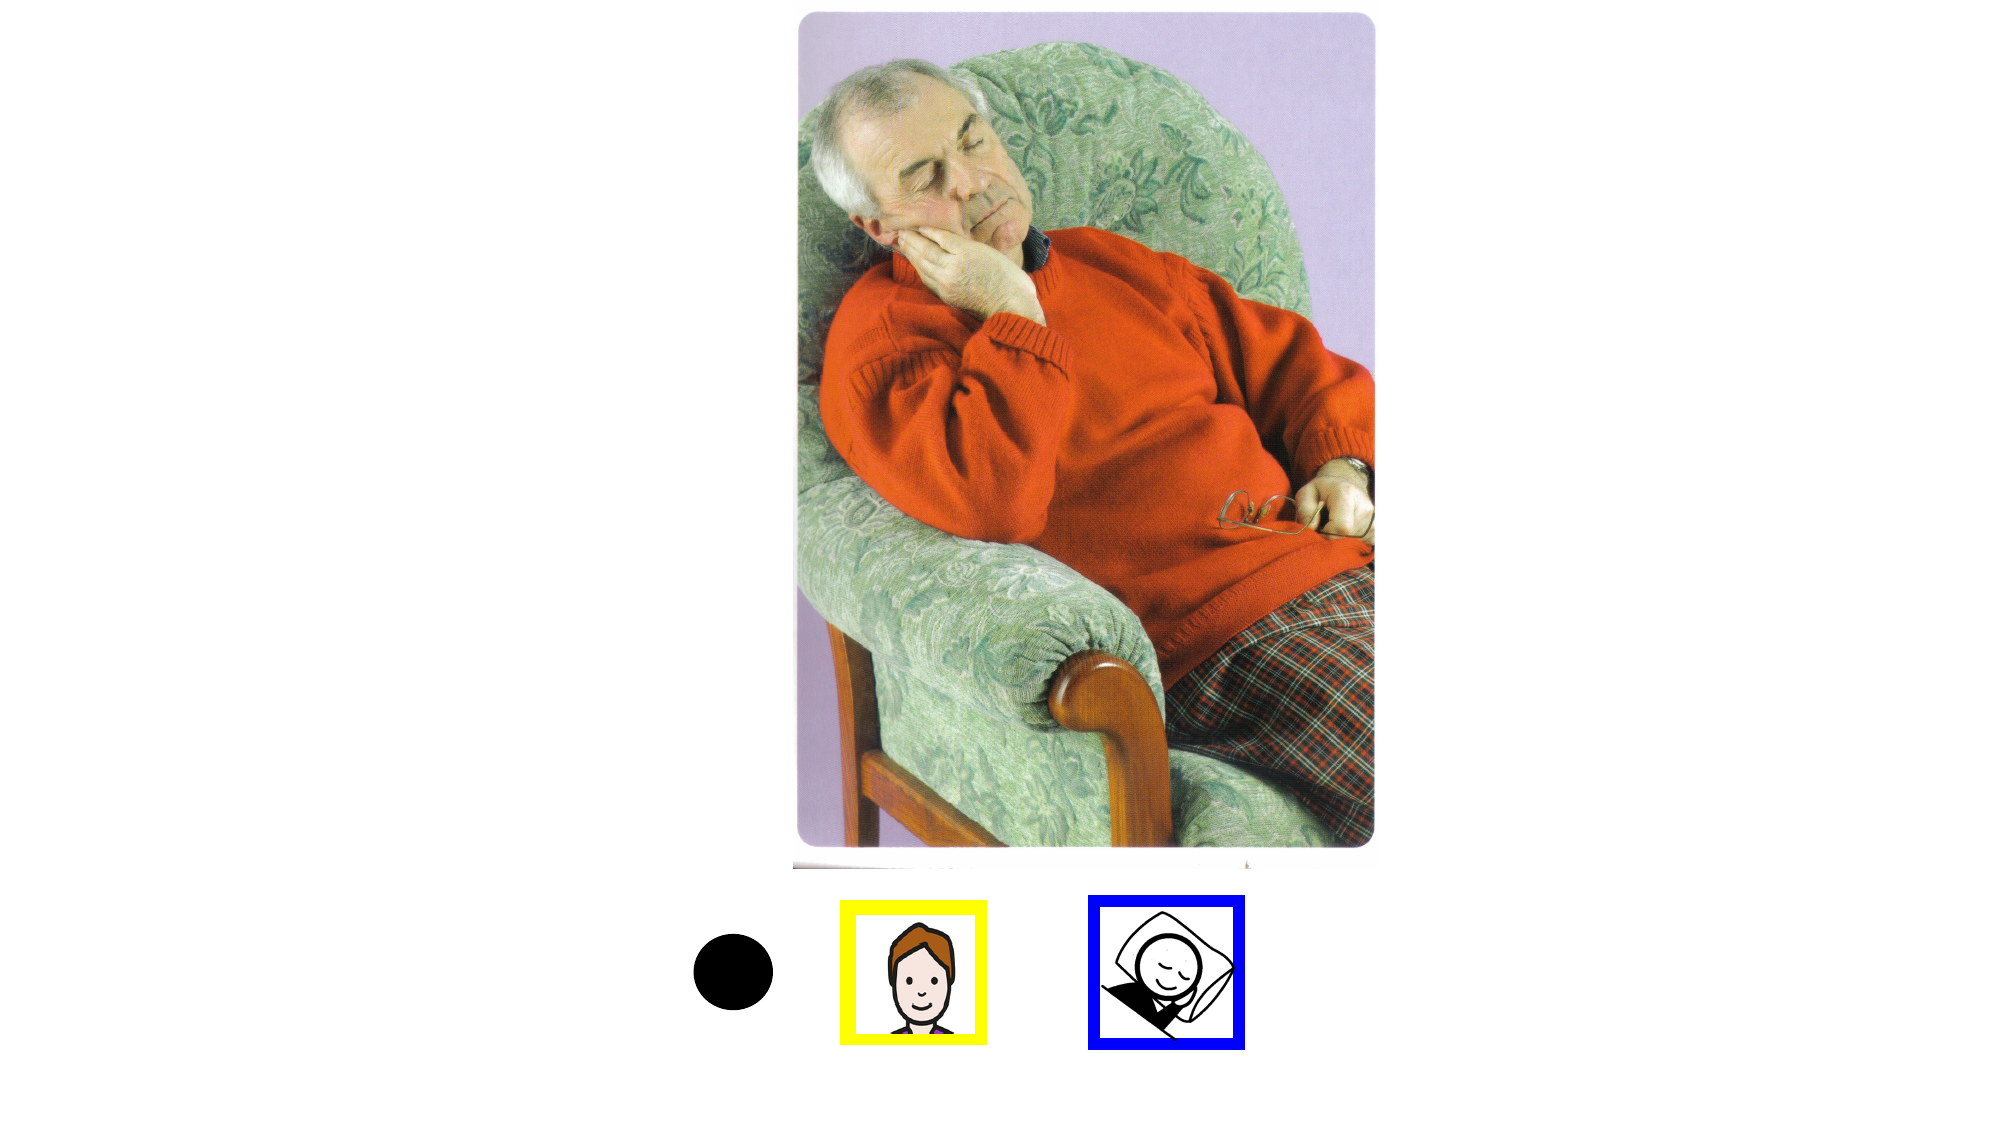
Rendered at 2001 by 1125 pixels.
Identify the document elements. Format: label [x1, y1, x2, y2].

picture [1096, 904, 1240, 1048]
text_box [841, 901, 987, 1045]
picture [793, 0, 1379, 869]
picture [856, 915, 975, 1034]
text_box [694, 934, 772, 1010]
